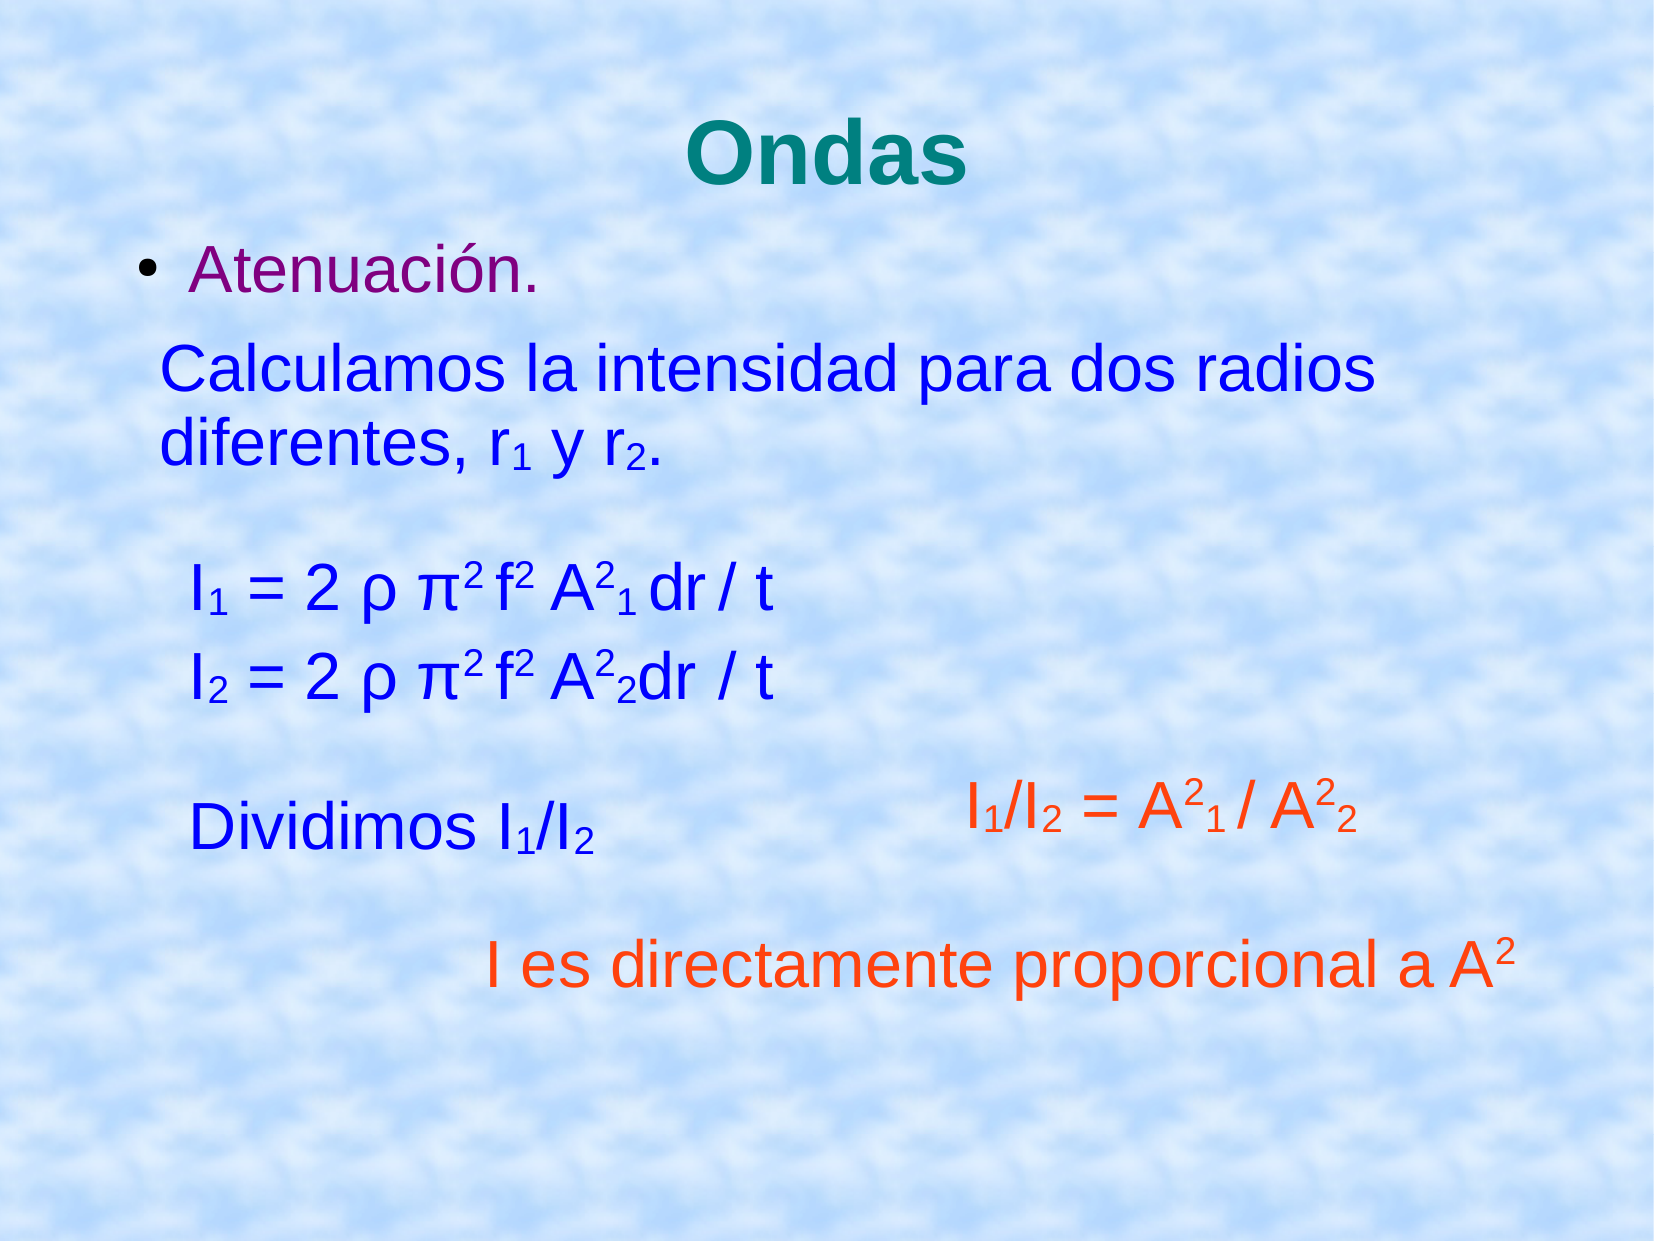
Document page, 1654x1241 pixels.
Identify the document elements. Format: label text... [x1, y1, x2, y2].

text_box I2 = 2 ρ π2 f2 A22dr / t [118, 638, 1152, 739]
text_box I1/I2 = A21 / A22 [893, 767, 1418, 867]
picture [0, 0, 1654, 1241]
text_box I1 = 2 ρ π2 f2 A21 dr / t [118, 550, 1152, 638]
list Atenuación. [118, 231, 1565, 1051]
title Ondas [82, 49, 1571, 257]
text_box Calculamos la intensidad para dos radios diferentes, r1 y r2. [88, 330, 1536, 502]
text_box Dividimos I1/I2 [118, 789, 857, 886]
text_box I es directamente proporcional a A2 [413, 926, 1595, 1004]
